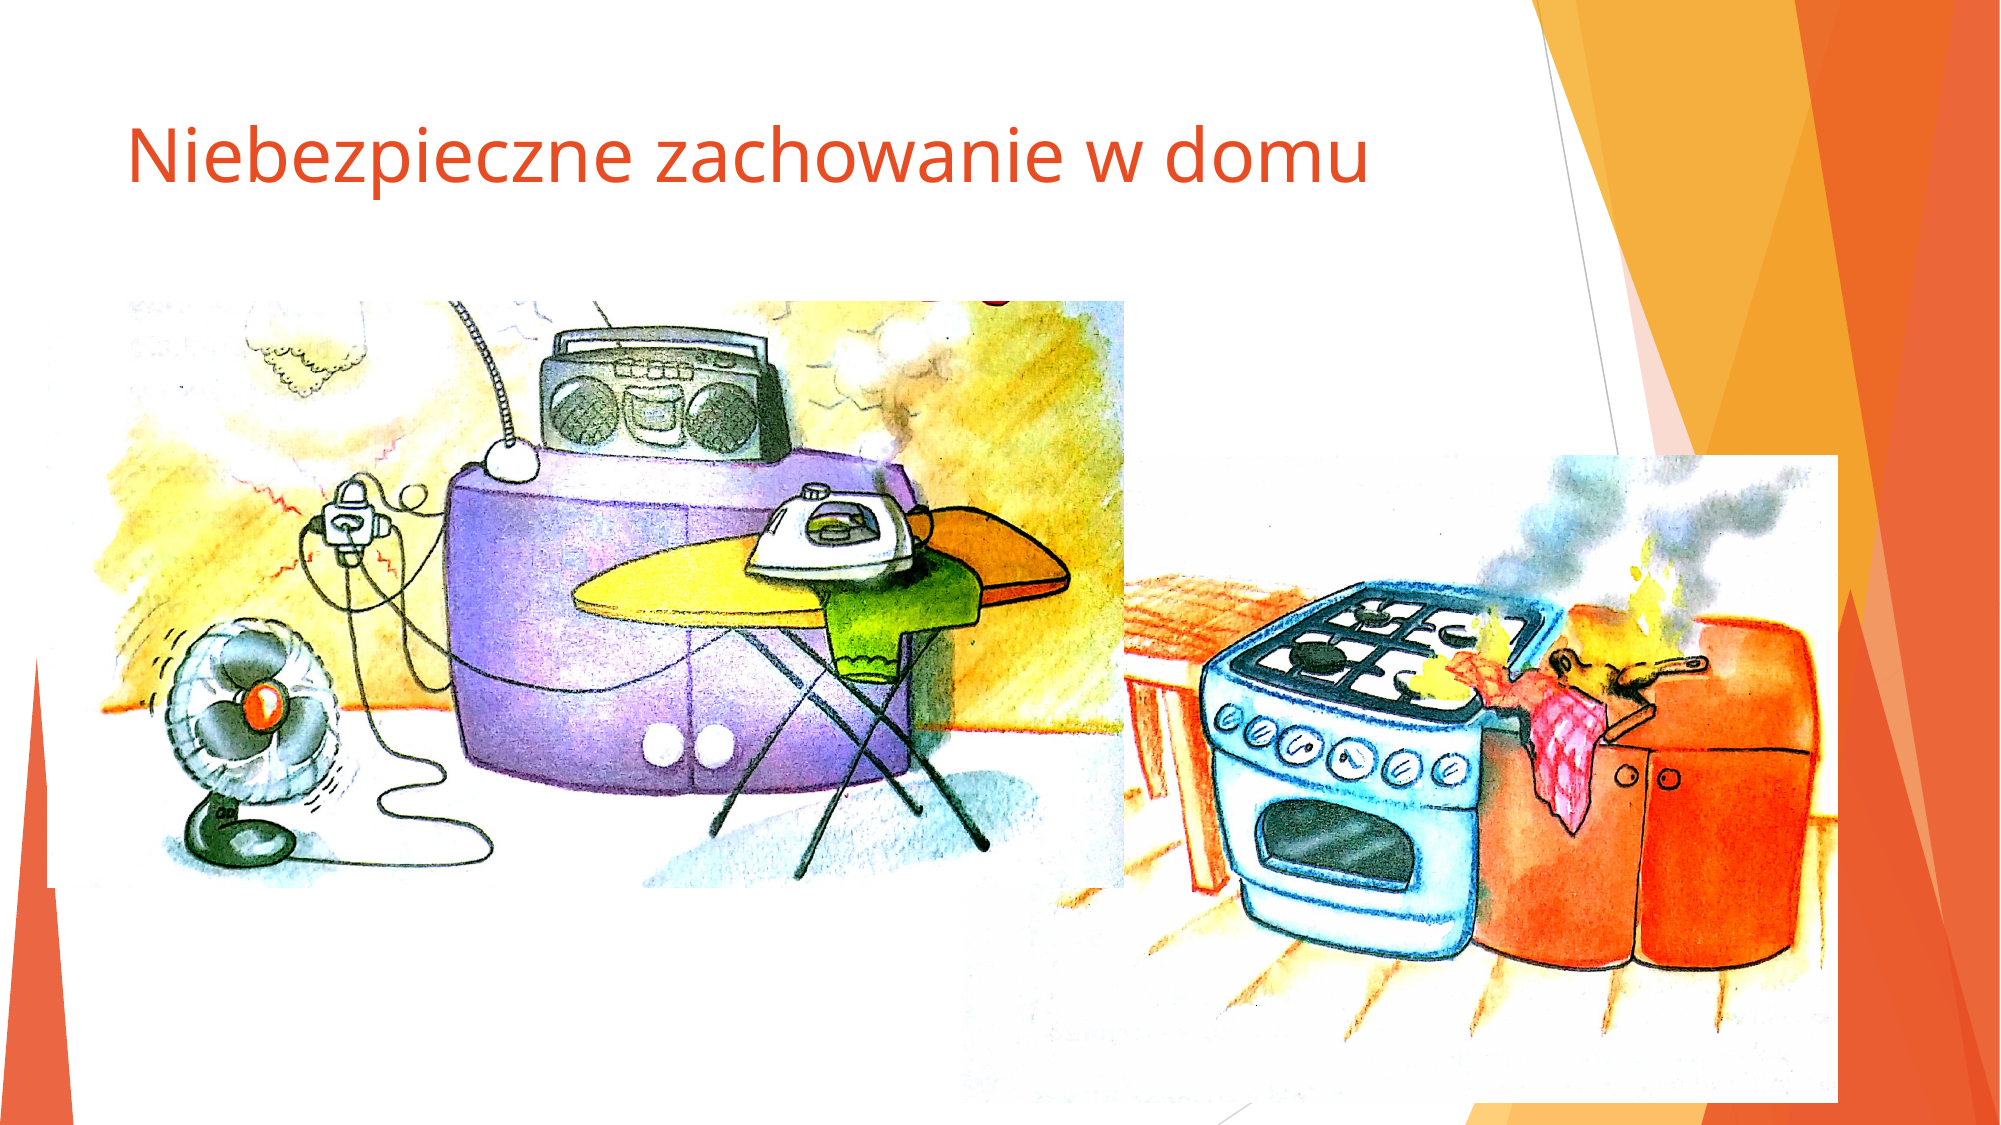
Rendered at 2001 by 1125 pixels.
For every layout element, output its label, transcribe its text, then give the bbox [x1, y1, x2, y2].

title Niebezpieczne zachowanie w domu [111, 99, 1522, 317]
picture [47, 301, 1838, 1103]
